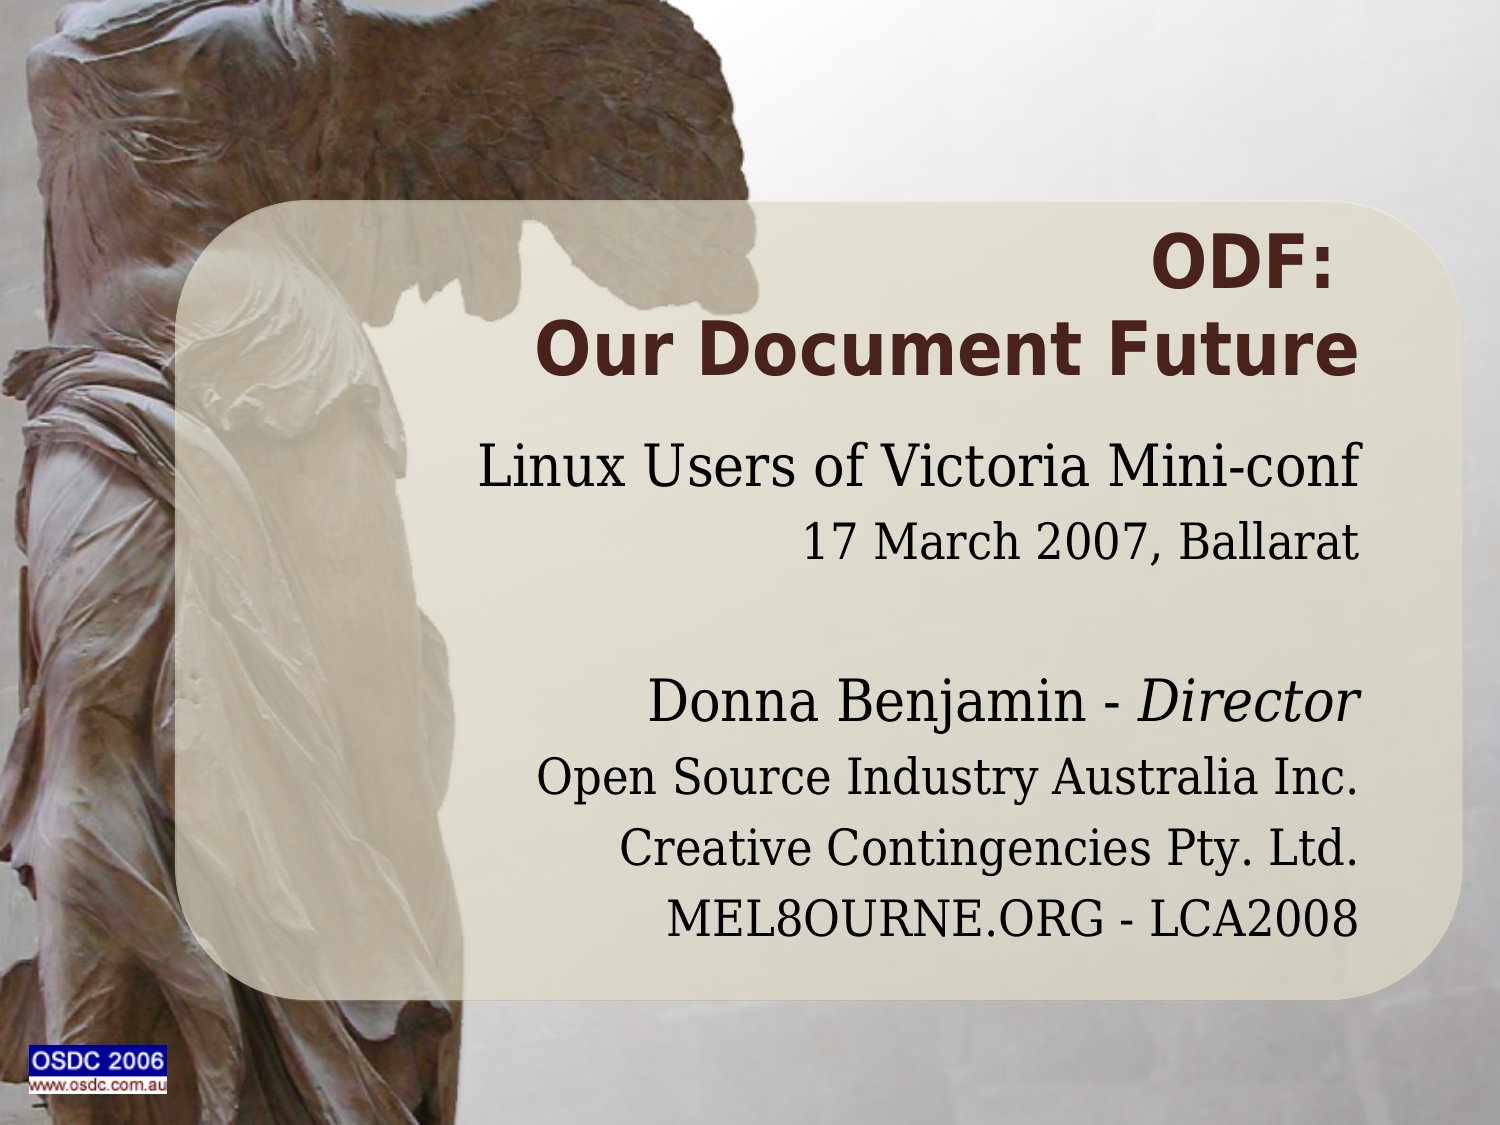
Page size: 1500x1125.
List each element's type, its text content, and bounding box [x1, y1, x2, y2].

subtitle Linux Users of Victoria Mini-conf 17 March 2007, Ballarat Donna Benjamin - Director Open Source Industry Australia Inc. Creative Contingencies Pty. Ltd. MEL8OURNE.ORG - LCA2008 [374, 425, 1375, 956]
title ODF: Our Document Future [187, 211, 1375, 402]
picture [0, 0, 1500, 1125]
